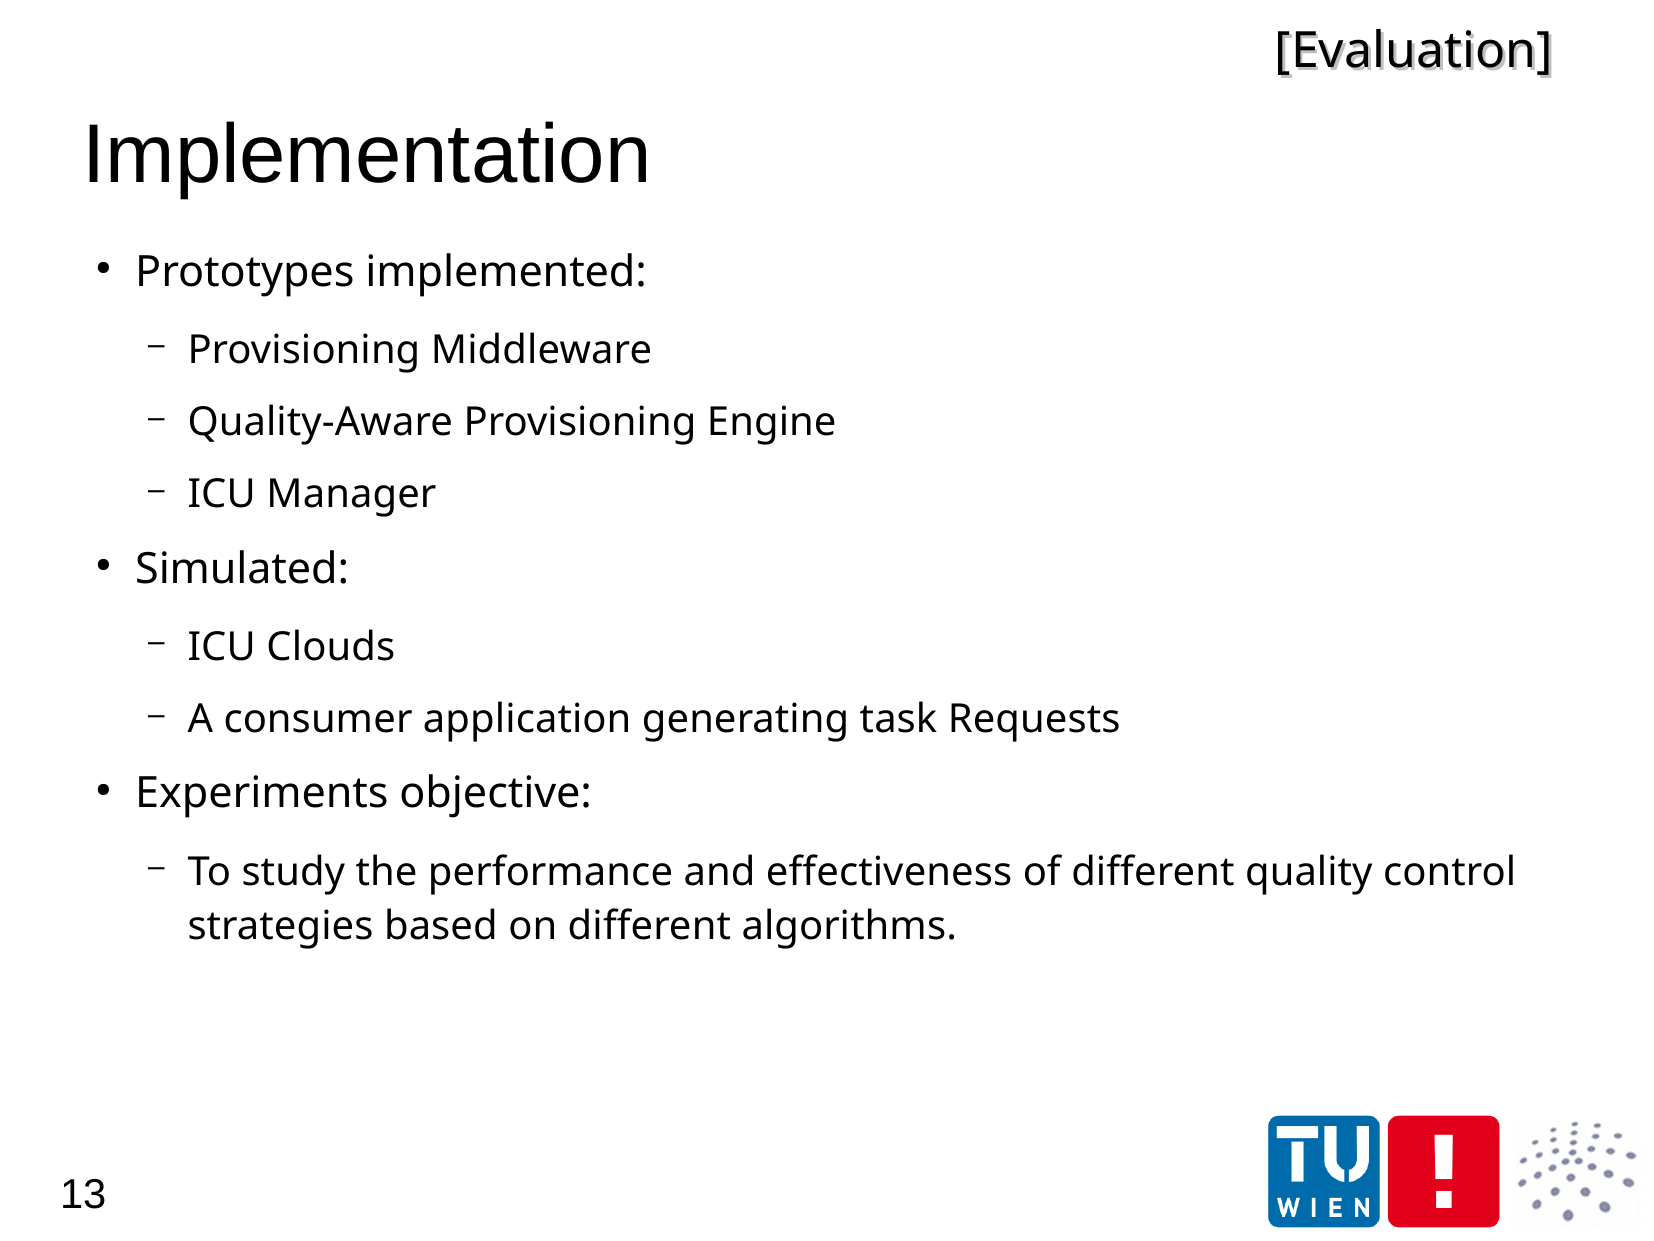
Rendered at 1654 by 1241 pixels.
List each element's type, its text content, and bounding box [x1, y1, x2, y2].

picture [1515, 1120, 1642, 1228]
picture [1261, 1110, 1507, 1234]
text_box [Evaluation] [1260, 6, 1591, 86]
title Implementation [82, 73, 1571, 234]
list Prototypes implemented: Provisioning Middleware Quality-Aware Provisioning Engine ICU Manager Simulated: ICU Clouds A consumer application generating task Requests Experiments objective: To study the performance and effectiveness of different quality control strategies based on different algorithms. [82, 240, 1571, 960]
